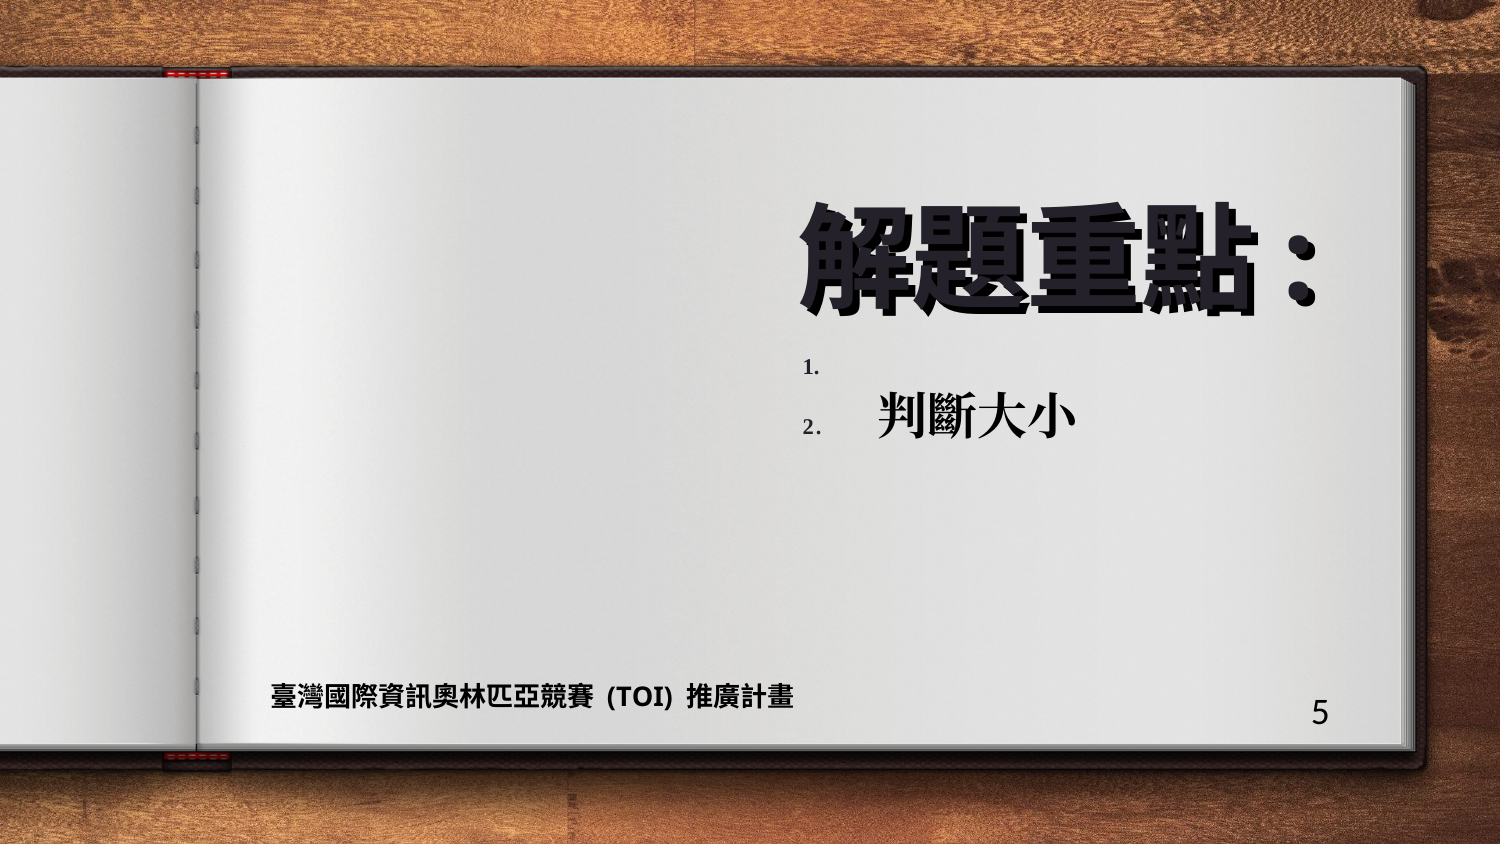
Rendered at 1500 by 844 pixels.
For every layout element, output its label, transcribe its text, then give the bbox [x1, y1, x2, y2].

title 解題重點: [782, 146, 1313, 338]
subtitle 判斷大小 [787, 309, 1341, 584]
text_box 5 [1295, 672, 1386, 737]
